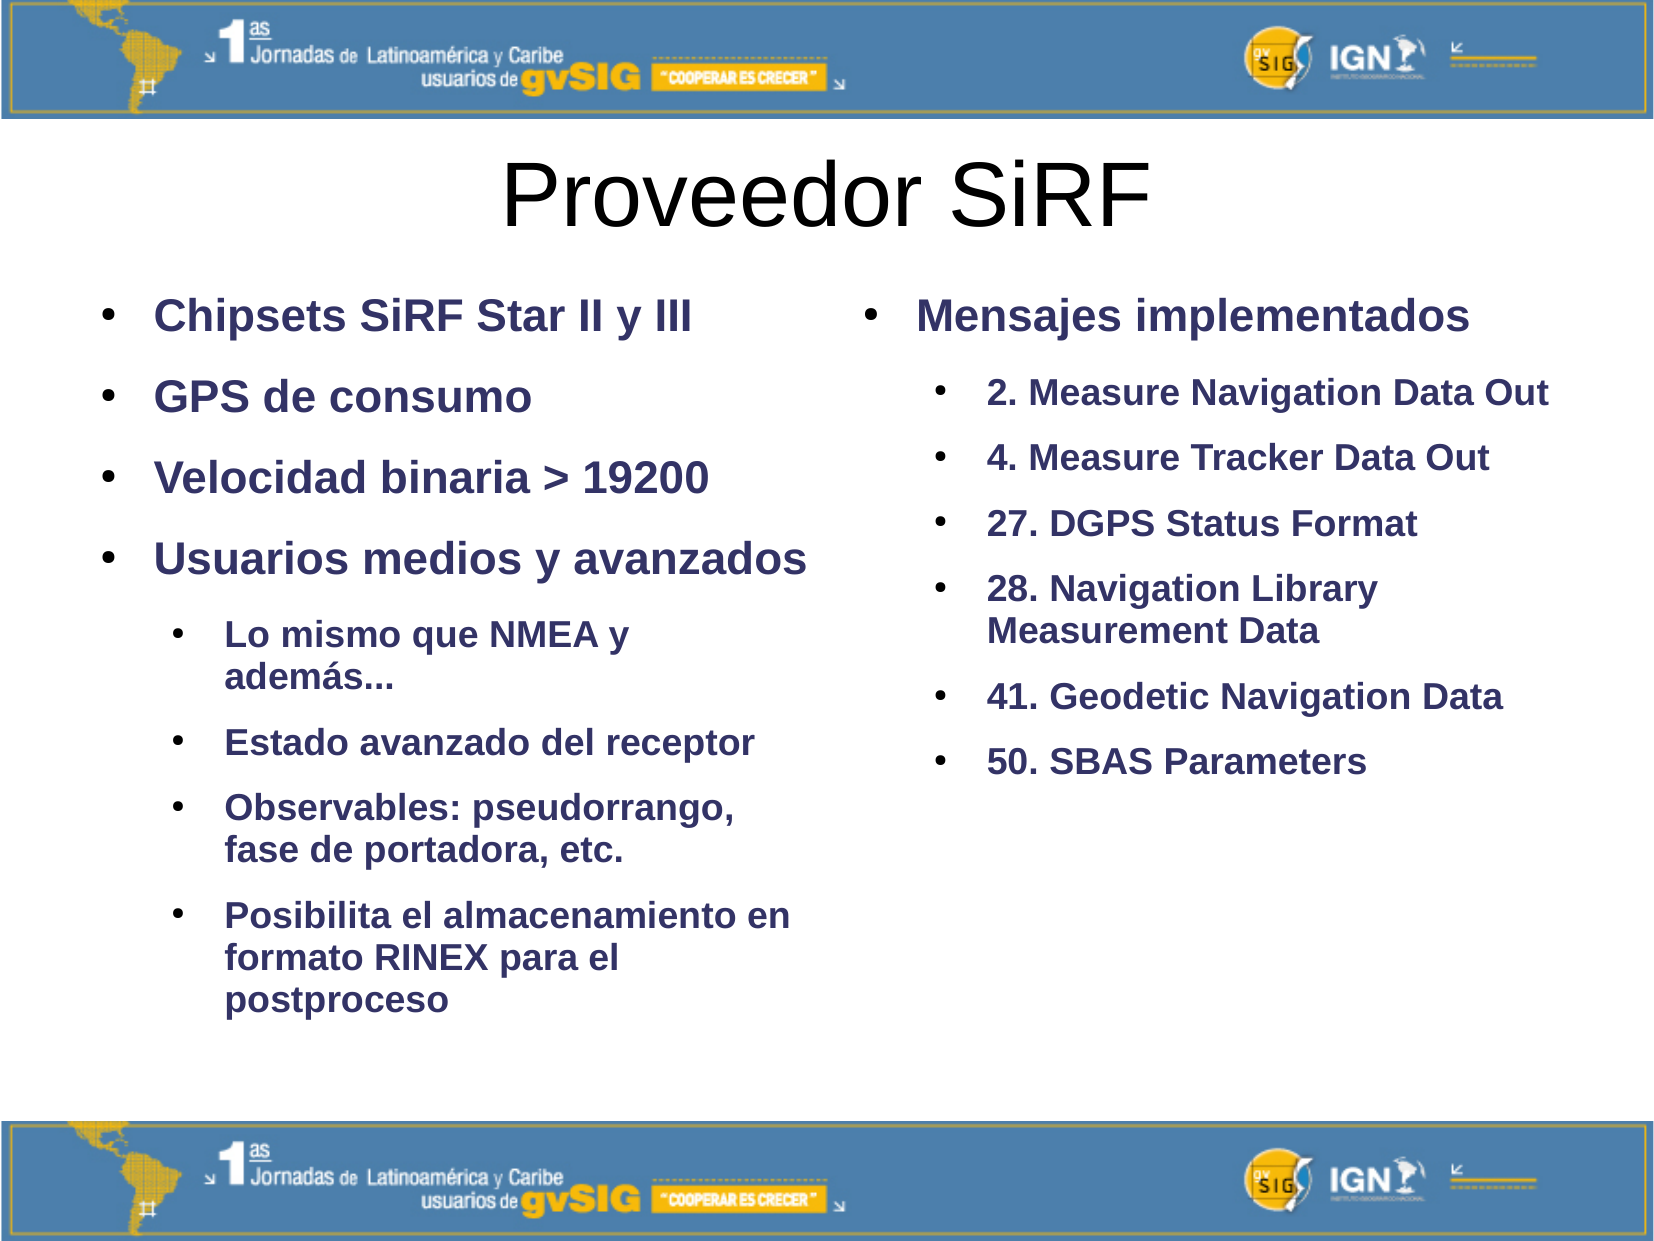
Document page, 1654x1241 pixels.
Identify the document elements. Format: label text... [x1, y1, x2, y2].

picture [0, 1121, 1654, 1241]
list Mensajes implementados 2. Measure Navigation Data Out 4. Measure Tracker Data Out 27. DGPS Status Format 28. Navigation Library Measurement Data 41. Geodetic Navigation Data 50. SBAS Parameters [845, 290, 1572, 1094]
title Proveedor SiRF [82, 90, 1571, 298]
list Chipsets SiRF Star II y III GPS de consumo Velocidad binaria > 19200 Usuarios medios y avanzados Lo mismo que NMEA y además... Estado avanzado del receptor Observables: pseudorrango, fase de portadora, etc. Posibilita el almacenamiento en formato RINEX para el postproceso [82, 290, 809, 1109]
picture [0, 0, 1654, 119]
